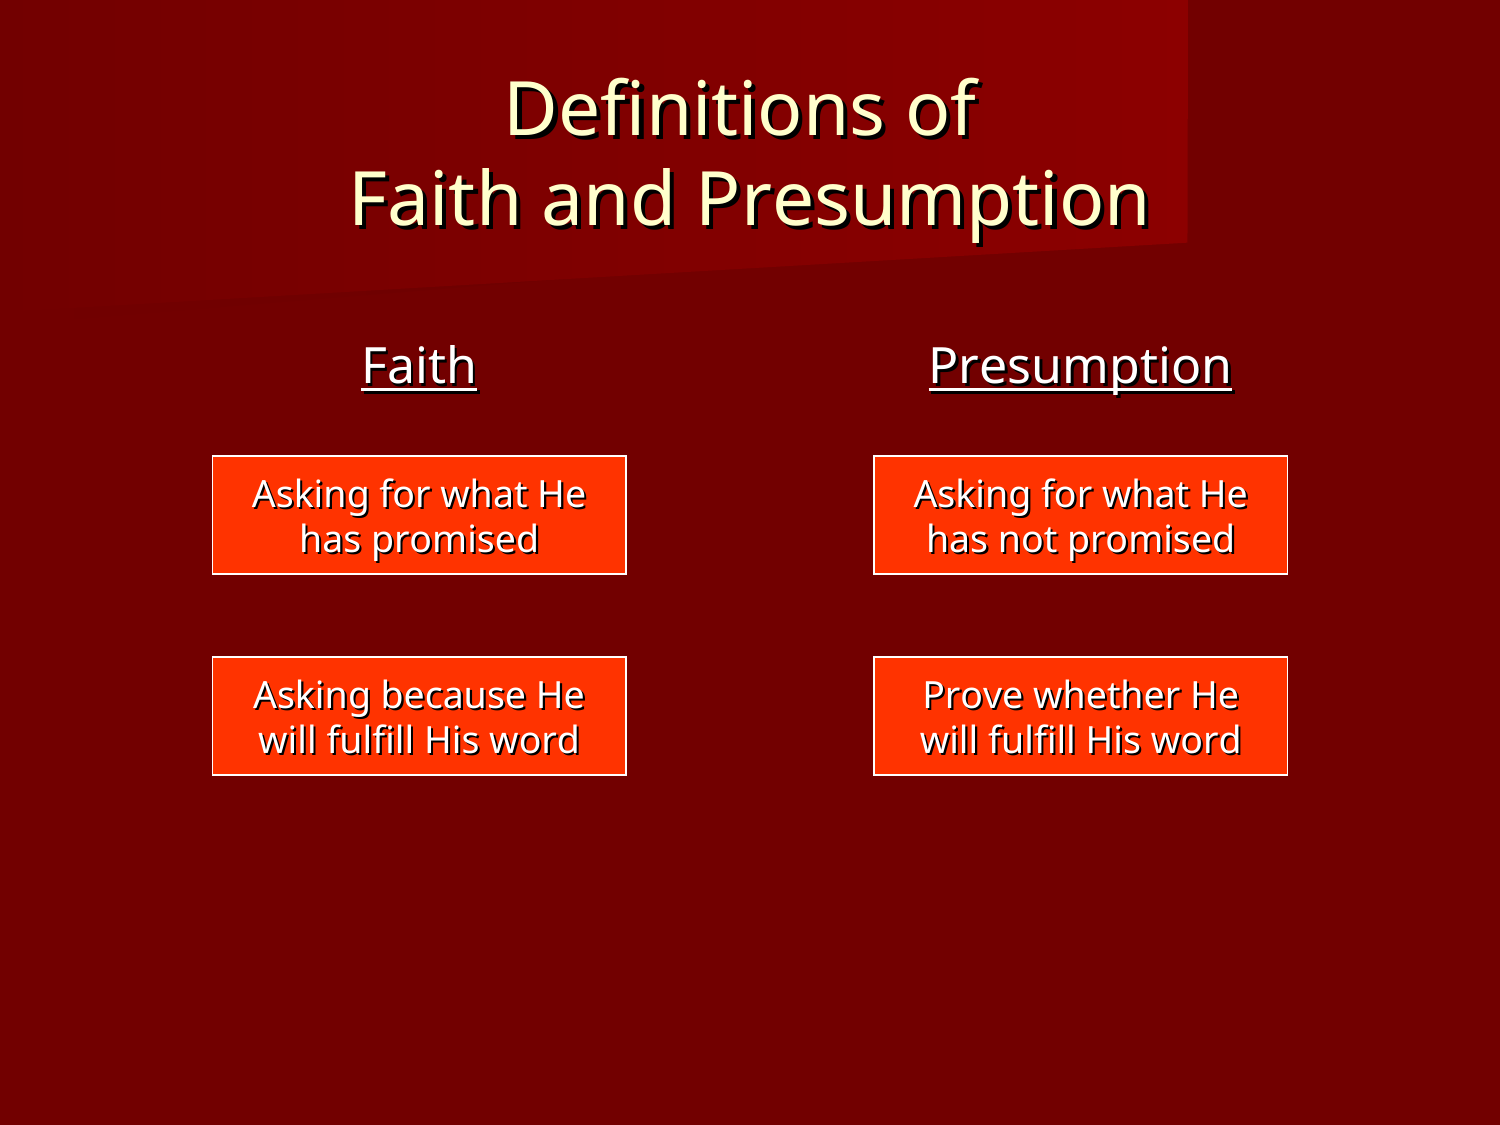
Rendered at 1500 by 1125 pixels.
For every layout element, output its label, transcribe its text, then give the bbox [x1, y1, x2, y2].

text_box Asking for what He has promised [212, 456, 626, 575]
title Definitions of Faith and Presumption [75, 52, 1426, 249]
text_box Faith [183, 326, 656, 402]
text_box Asking for what He has not promised [874, 456, 1288, 575]
text_box Asking because He will fulfill His word [212, 656, 626, 775]
text_box Prove whether He will fulfill His word [874, 656, 1288, 775]
text_box Presumption [844, 326, 1317, 402]
